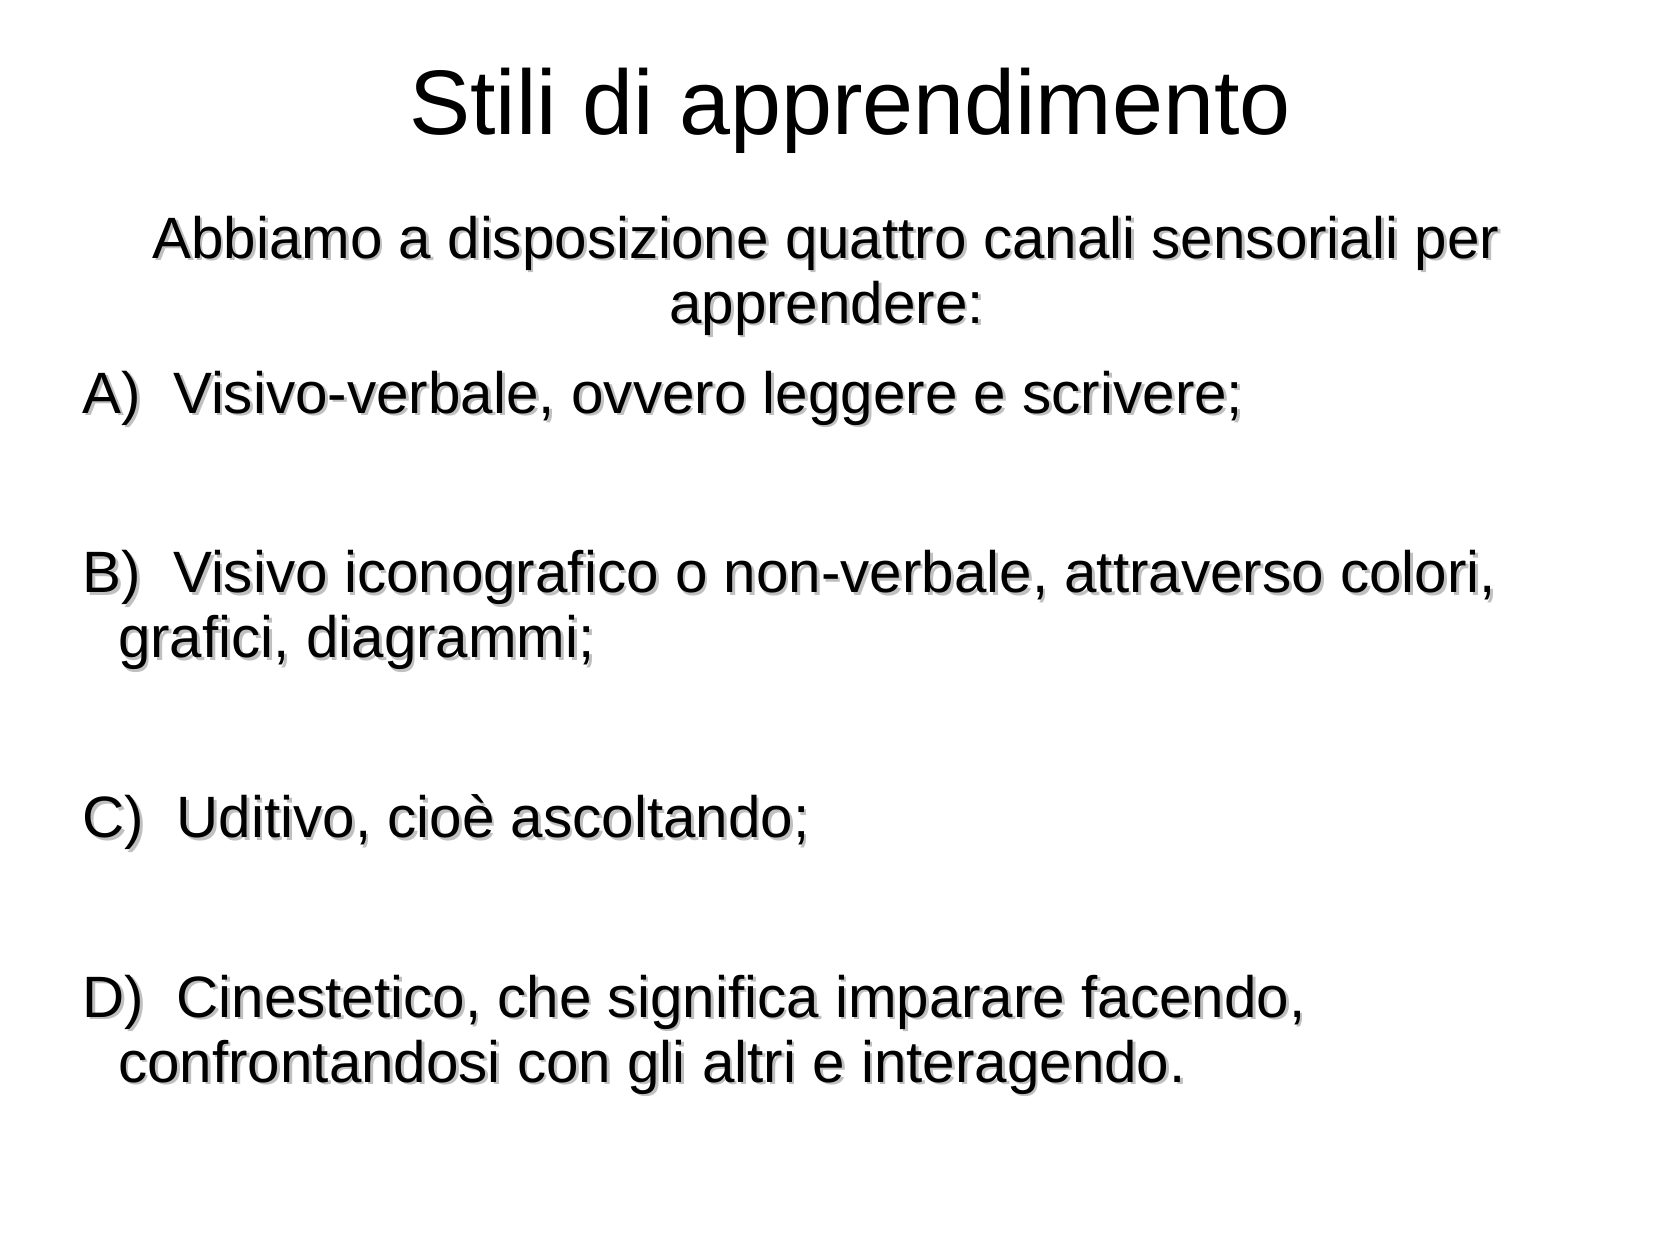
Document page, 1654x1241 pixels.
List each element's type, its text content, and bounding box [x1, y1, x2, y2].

text_box [200, 290, 1560, 957]
subtitle Abbiamo a disposizione quattro canali sensoriali per apprendere: Visivo-verbale, ovvero leggere e scrivere; Visivo iconografico o non-verbale, attraverso colori, grafici, diagrammi; Uditivo, cioè ascoltando; Cinestetico, che significa imparare facendo, confrontandosi con gli altri e interagendo. [82, 204, 1571, 1096]
title Stili di apprendimento [106, 29, 1595, 178]
